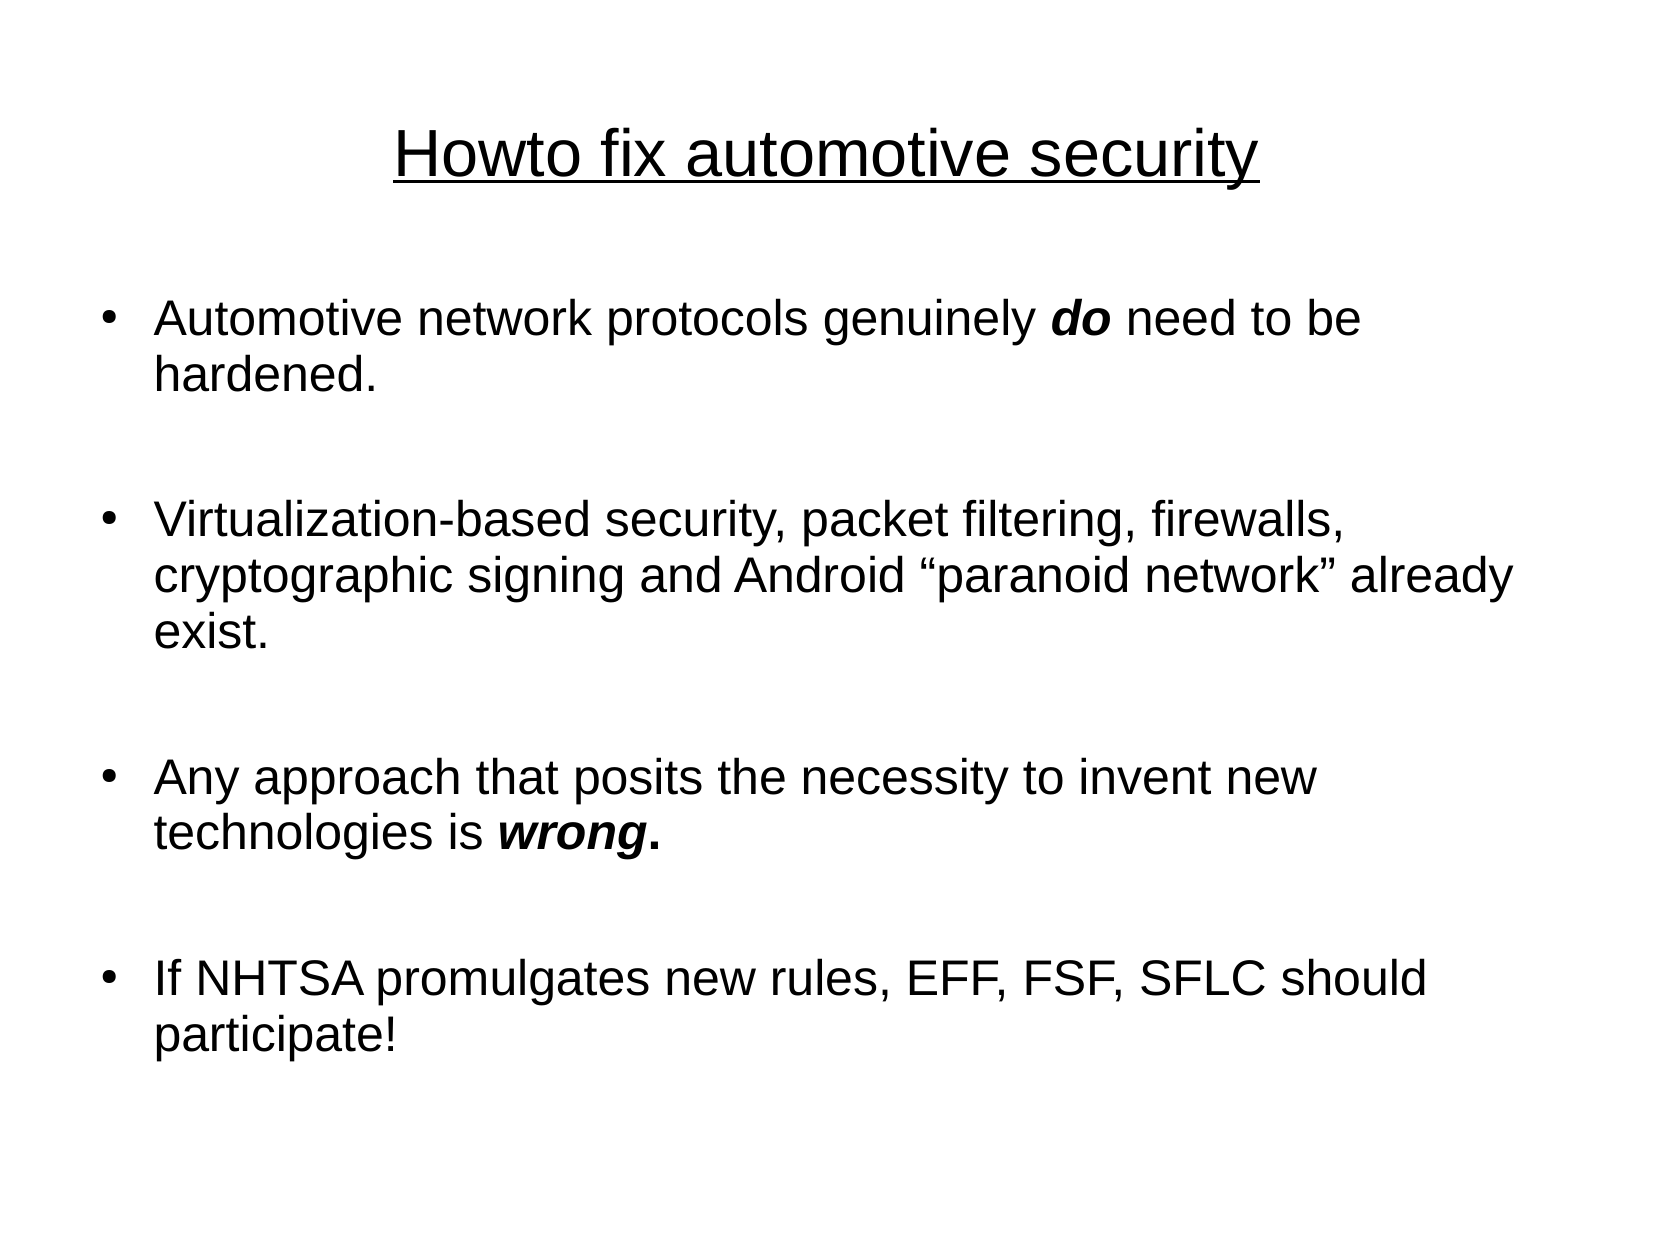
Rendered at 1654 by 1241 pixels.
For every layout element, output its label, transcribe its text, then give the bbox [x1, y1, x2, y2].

list Automotive network protocols genuinely do need to be hardened. Virtualization-based security, packet filtering, firewalls, cryptographic signing and Android “paranoid network” already exist. Any approach that posits the necessity to invent new technologies is wrong. If NHTSA promulgates new rules, EFF, FSF, SFLC should participate! [82, 290, 1571, 1109]
title Howto fix automotive security [82, 49, 1571, 257]
